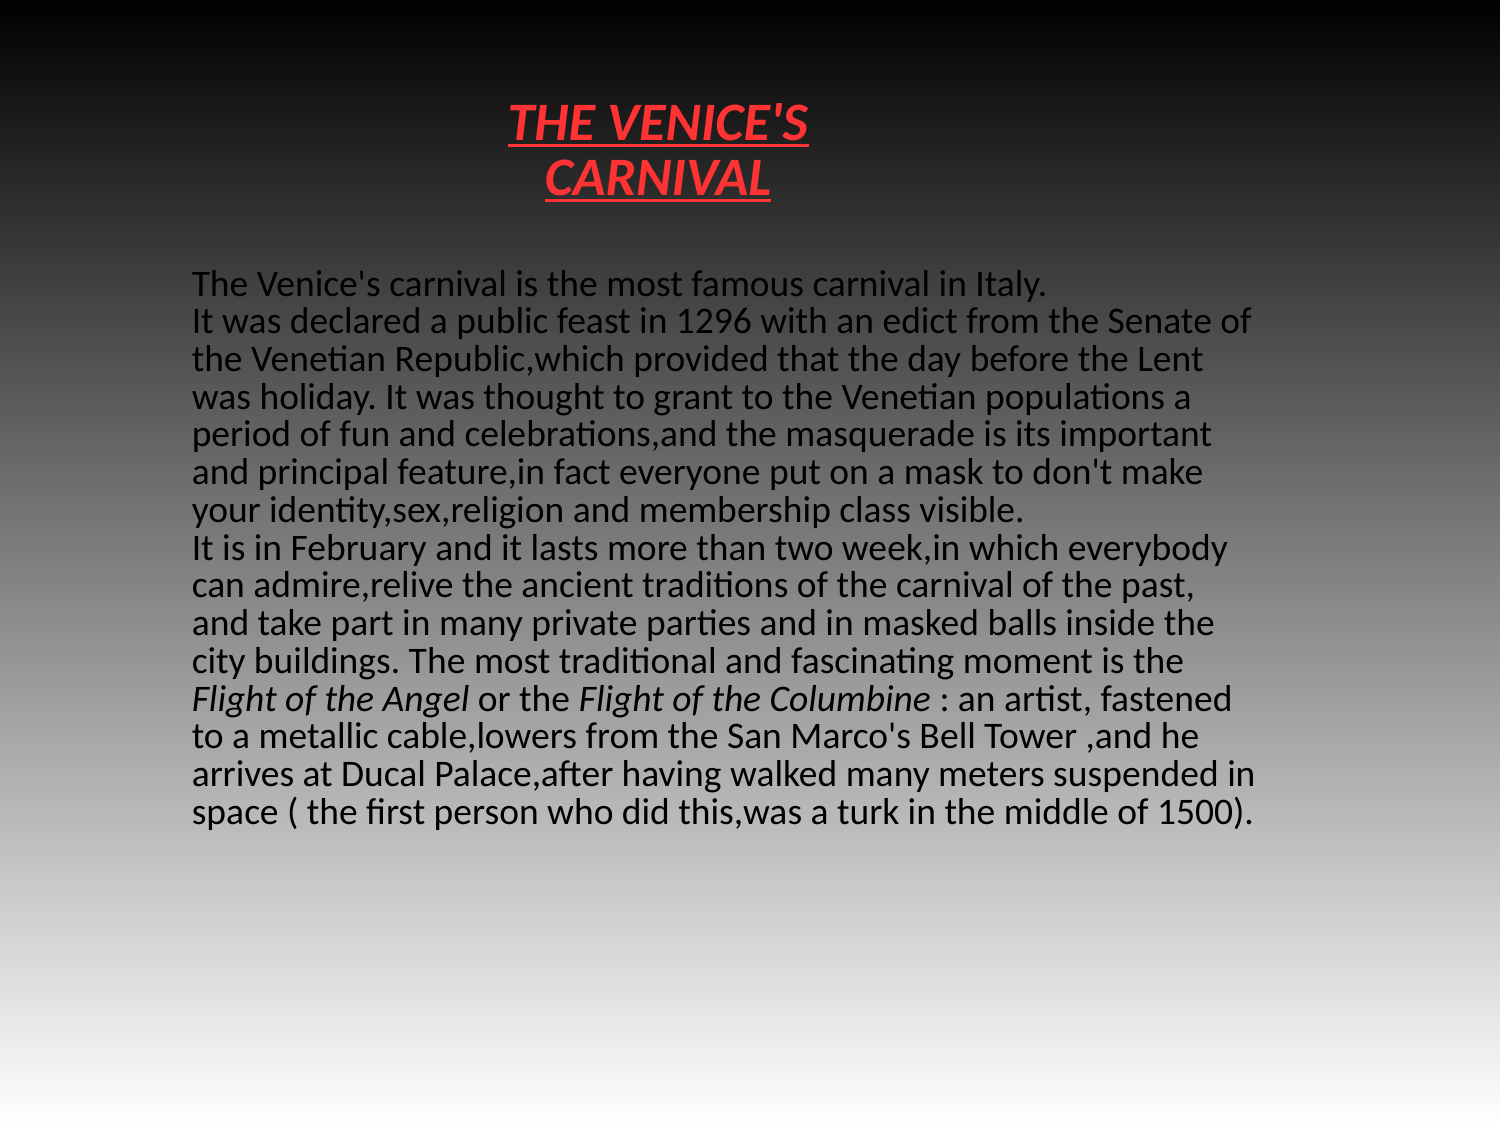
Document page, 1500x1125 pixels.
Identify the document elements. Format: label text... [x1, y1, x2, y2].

text_box The Venice's carnival is the most famous carnival in Italy. It was declared a public feast in 1296 with an edict from the Senate of the Venetian Republic,which provided that the day before the Lent was holiday. It was thought to grant to the Venetian populations a period of fun and celebrations,and the masquerade is its important and principal feature,in fact everyone put on a mask to don't make your identity,sex,religion and membership class visible. It is in February and it lasts more than two week,in which everybody can admire,relive the ancient traditions of the carnival of the past, and take part in many private parties and in masked balls inside the city buildings. The most traditional and fascinating moment is the Flight of the Angel or the Flight of the Columbine : an artist, fastened to a metallic cable,lowers from the San Marco's Bell Tower ,and he arrives at Ducal Palace,after having walked many meters suspended in space ( the first person who did this,was a turk in the middle of 1500). [177, 260, 1276, 962]
text_box THE VENICE'S CARNIVAL [460, 87, 856, 221]
